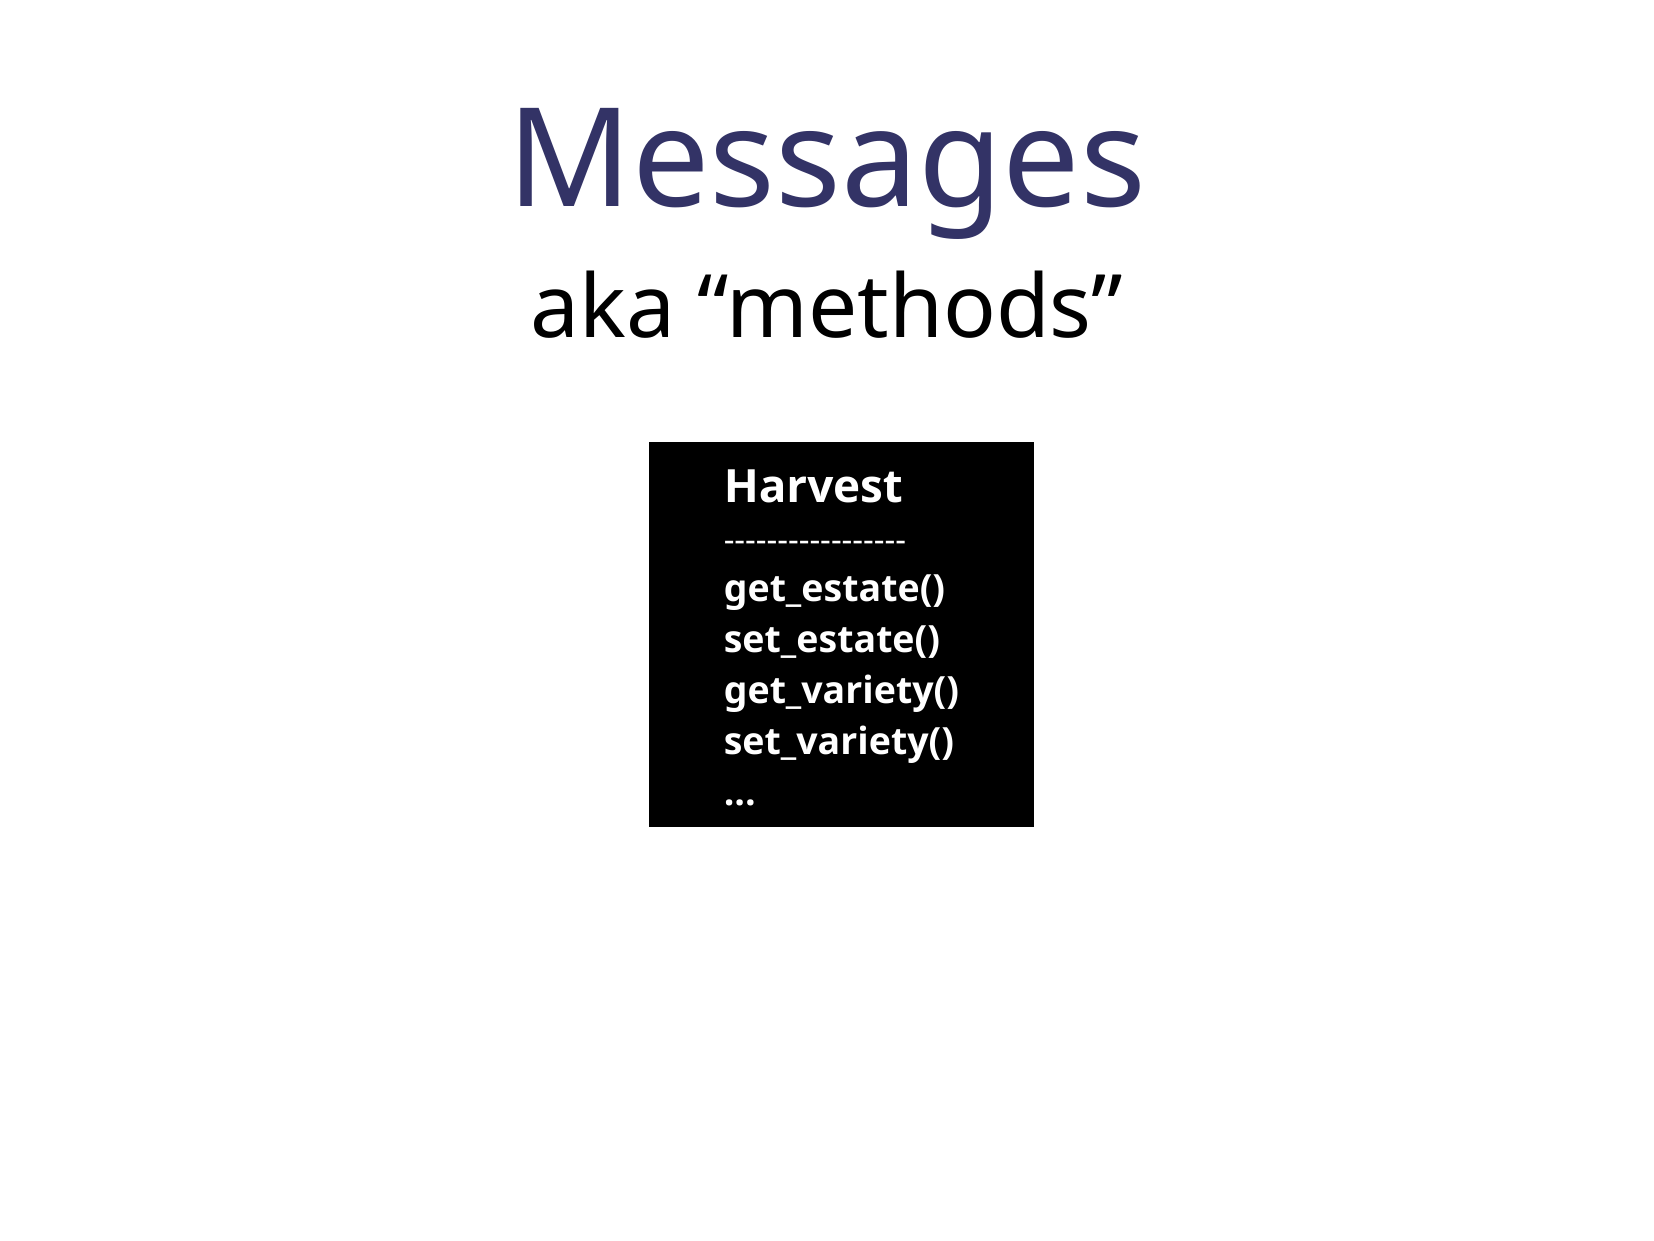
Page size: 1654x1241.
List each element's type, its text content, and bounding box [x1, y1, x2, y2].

title Messages [82, 56, 1571, 250]
text_box Harvest ----------------- get_estate() set_estate() get_variety() set_variety() ... [649, 442, 1034, 827]
text_box aka “methods” [118, 236, 1536, 358]
